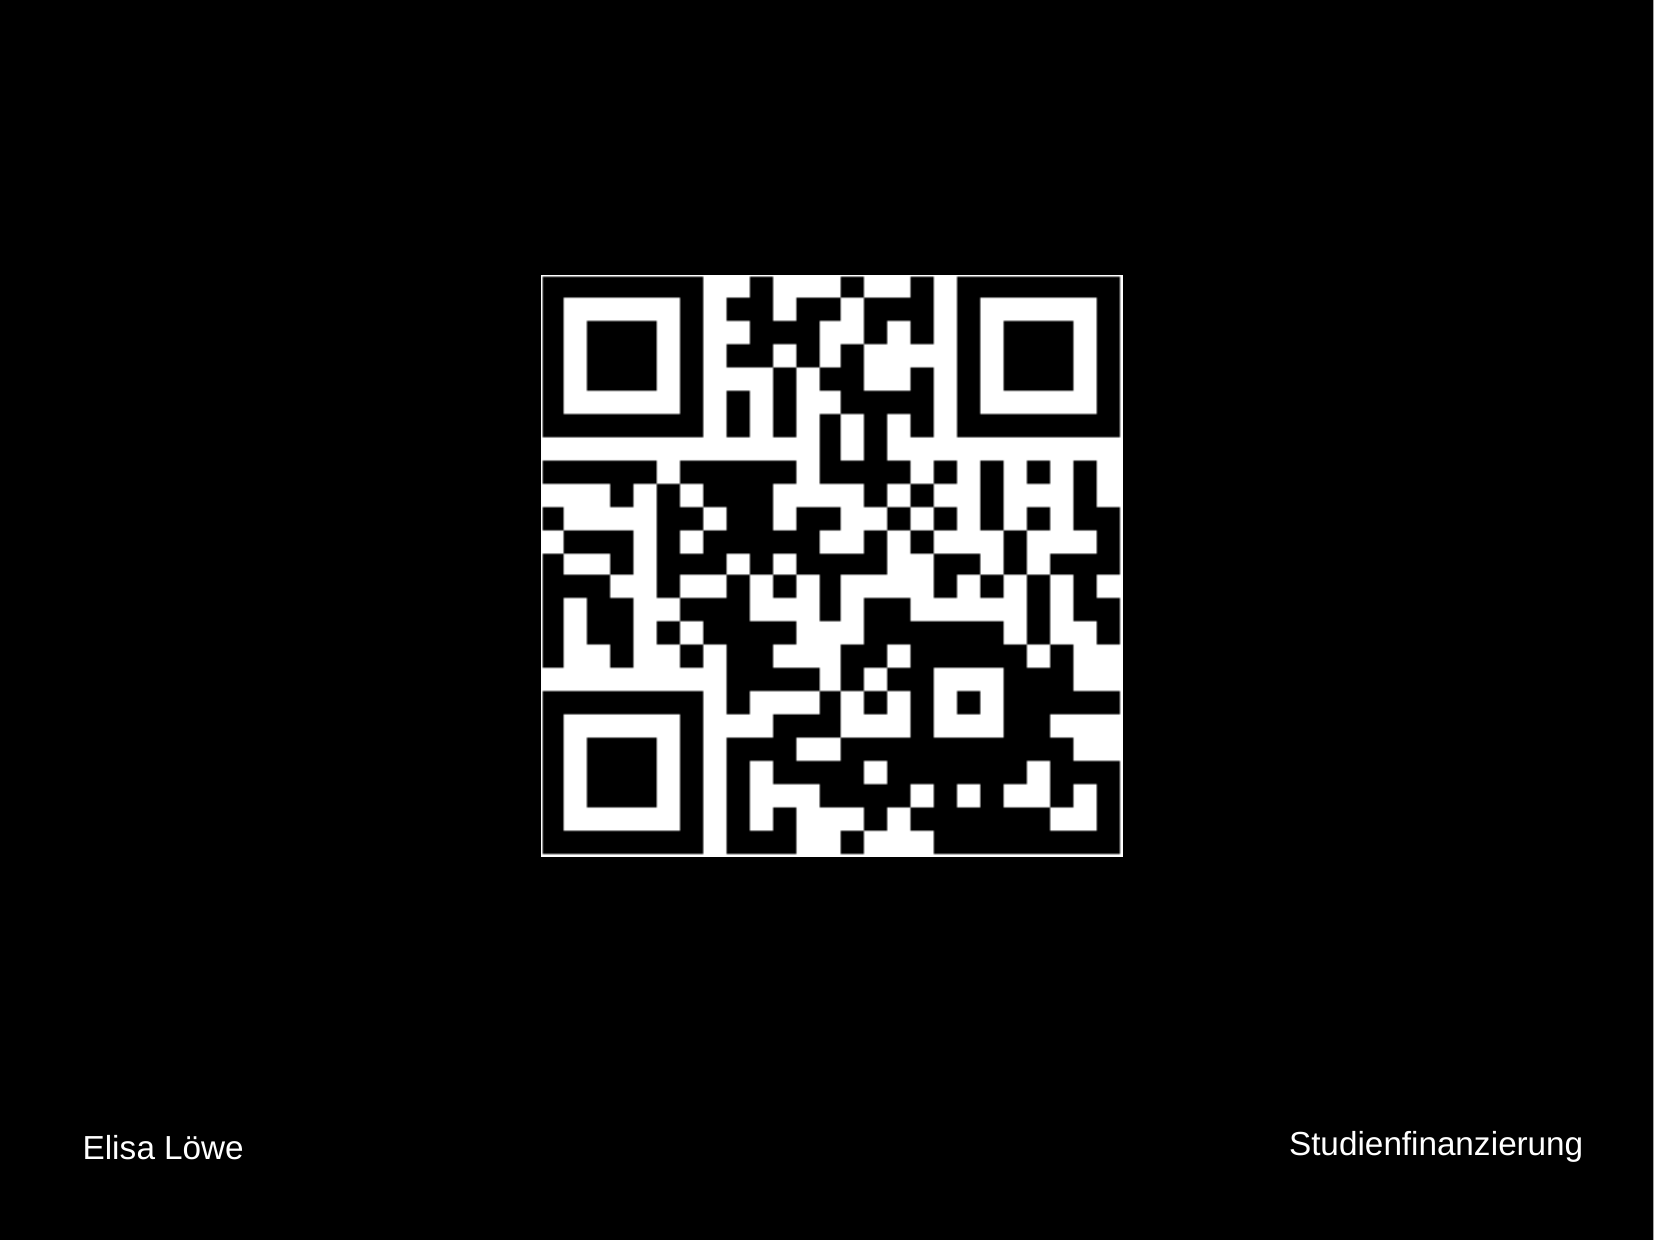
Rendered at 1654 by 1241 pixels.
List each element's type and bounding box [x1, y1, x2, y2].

picture [541, 275, 1123, 857]
